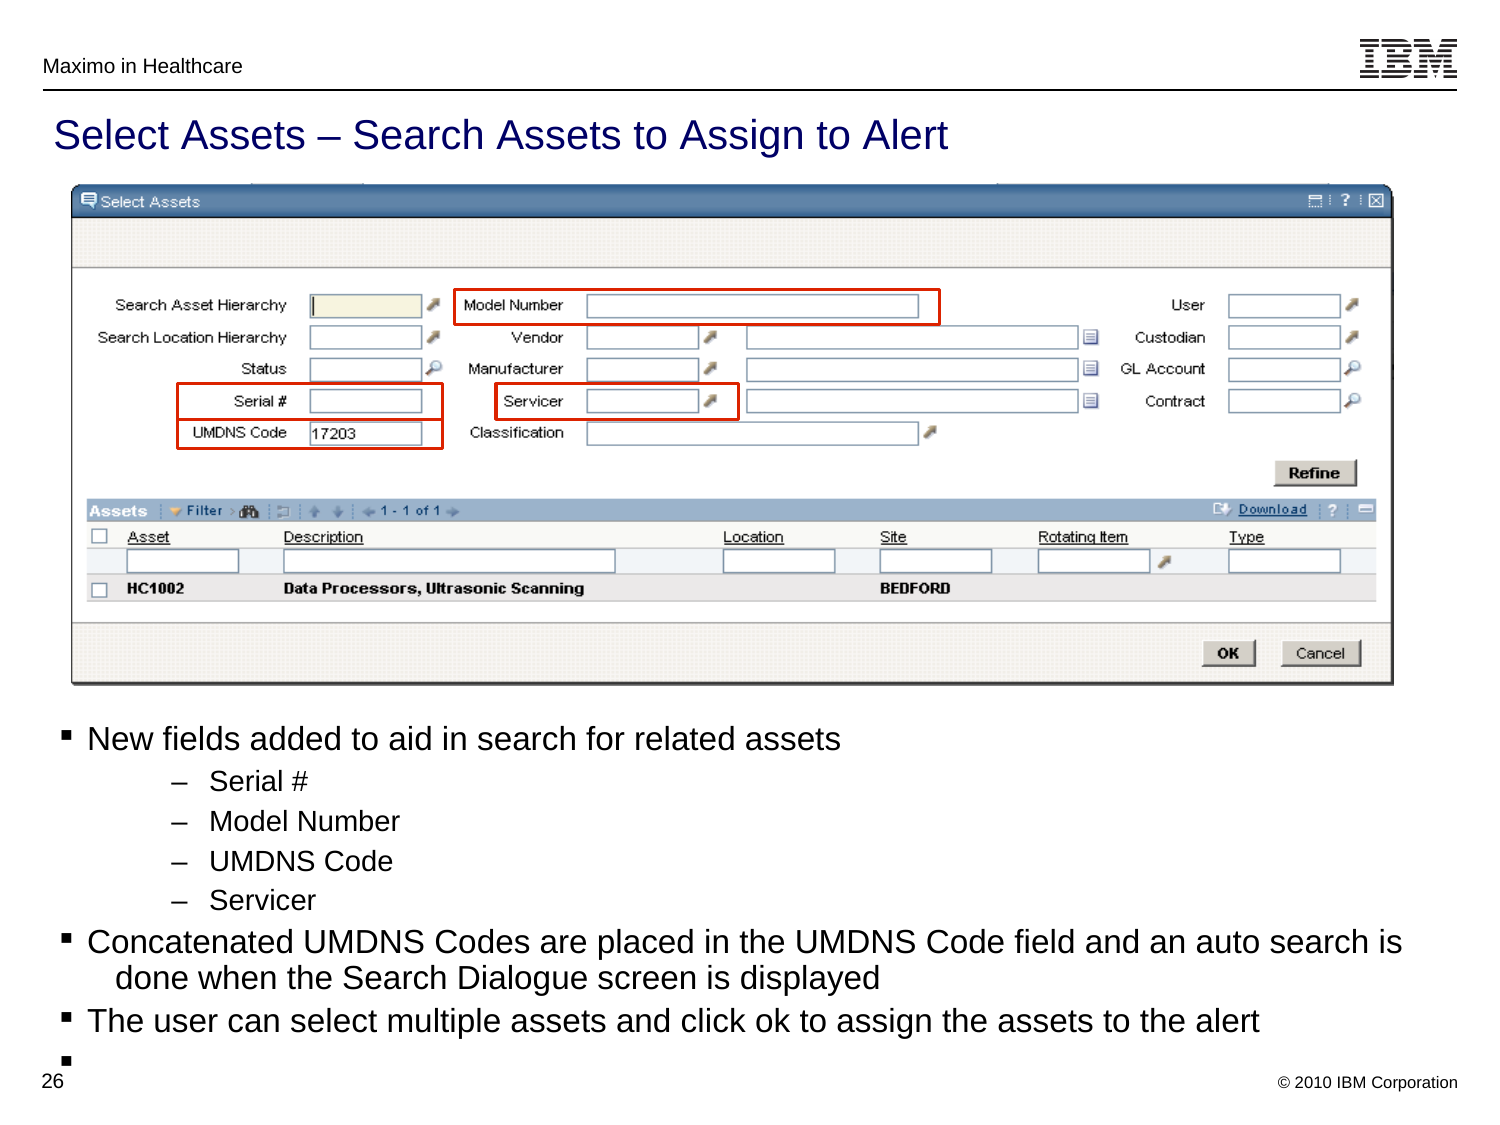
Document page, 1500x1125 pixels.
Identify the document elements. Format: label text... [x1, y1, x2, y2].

list New fields added to aid in search for related assets Serial # Model Number UMDNS Code Servicer Concatenated UMDNS Codes are placed in the UMDNS Code field and an auto search is done when the Search Dialogue screen is displayed The user can select multiple assets and click ok to assign the assets to the alert [59, 722, 1418, 1093]
picture [1360, 39, 1457, 78]
title Select Assets – Search Assets to Assign to Alert [38, 88, 1477, 180]
picture [71, 183, 1394, 686]
